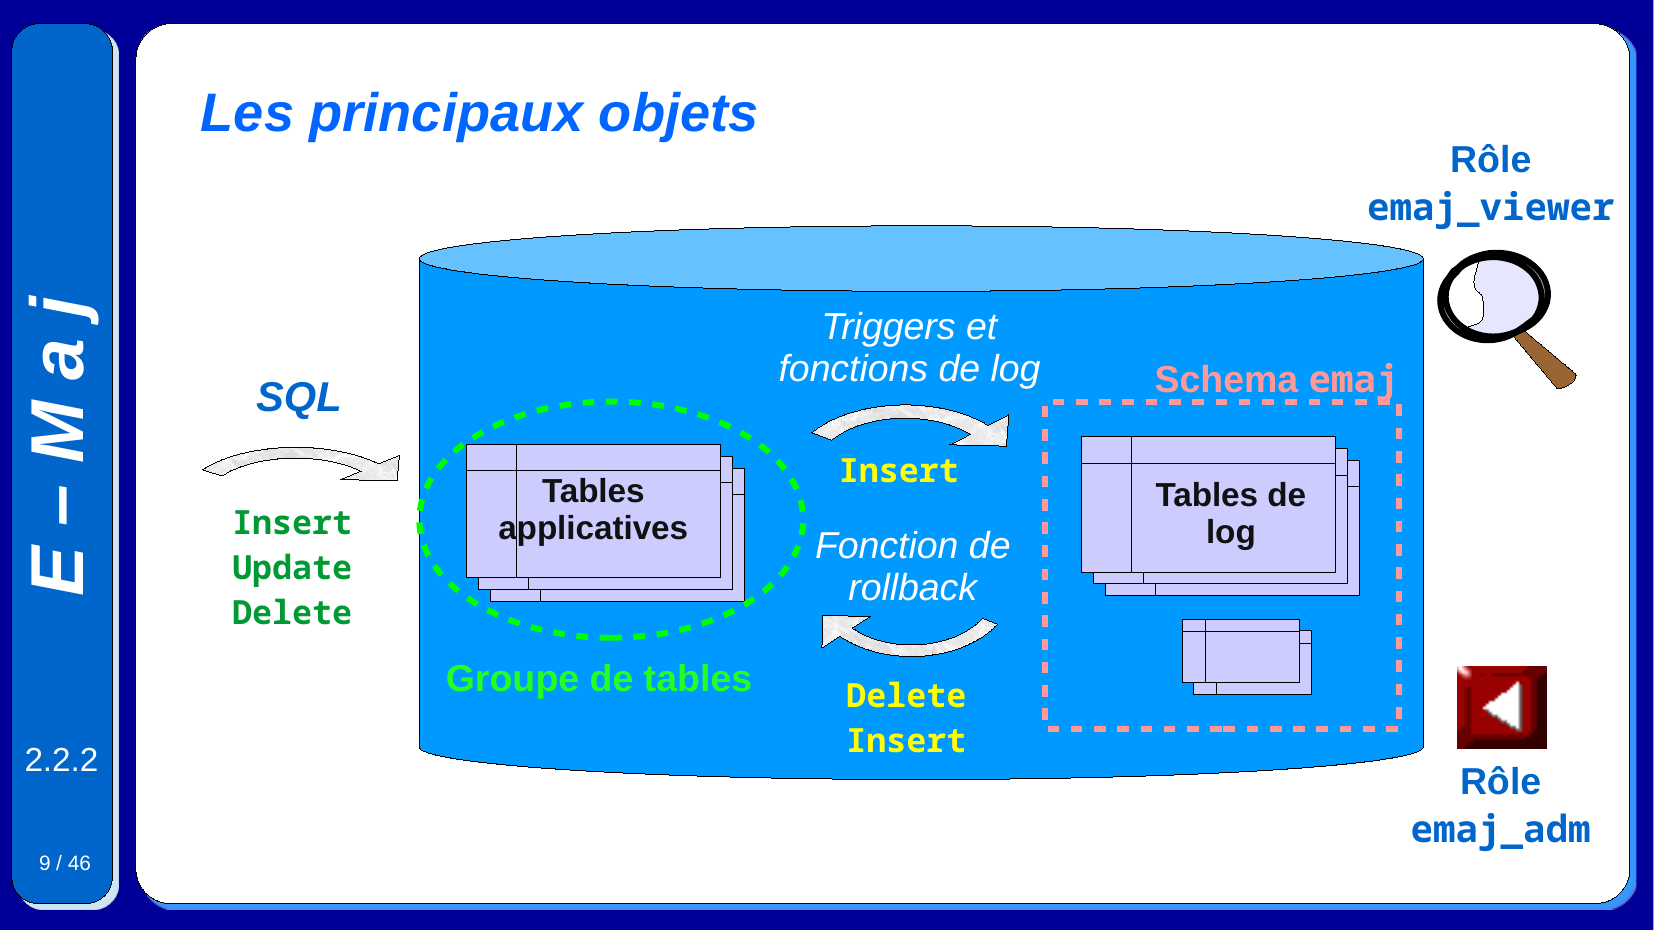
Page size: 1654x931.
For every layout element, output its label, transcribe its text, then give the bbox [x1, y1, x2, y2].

text_box Tables de log [1138, 468, 1323, 561]
text_box Insert Update Delete [183, 491, 402, 626]
text_box Groupe de tables [431, 649, 768, 707]
text_box Fonction de rollback [755, 516, 1070, 616]
text_box Triggers et fonctions de log [761, 298, 1058, 398]
text_box SQL [194, 366, 404, 428]
text_box Rôle emaj_adm [1395, 752, 1609, 855]
text_box Tables applicatives [448, 465, 739, 557]
text_box [202, 447, 400, 481]
picture [1457, 666, 1547, 749]
text_box [419, 260, 1424, 780]
text_box Schema emaj [1139, 344, 1414, 406]
text_box Insert [817, 439, 981, 494]
text_box Delete Insert [802, 664, 1010, 759]
text_box [1440, 252, 1577, 389]
text_box Rôle emaj_viewer [1352, 131, 1630, 233]
title Les principaux objets [200, 34, 1575, 191]
